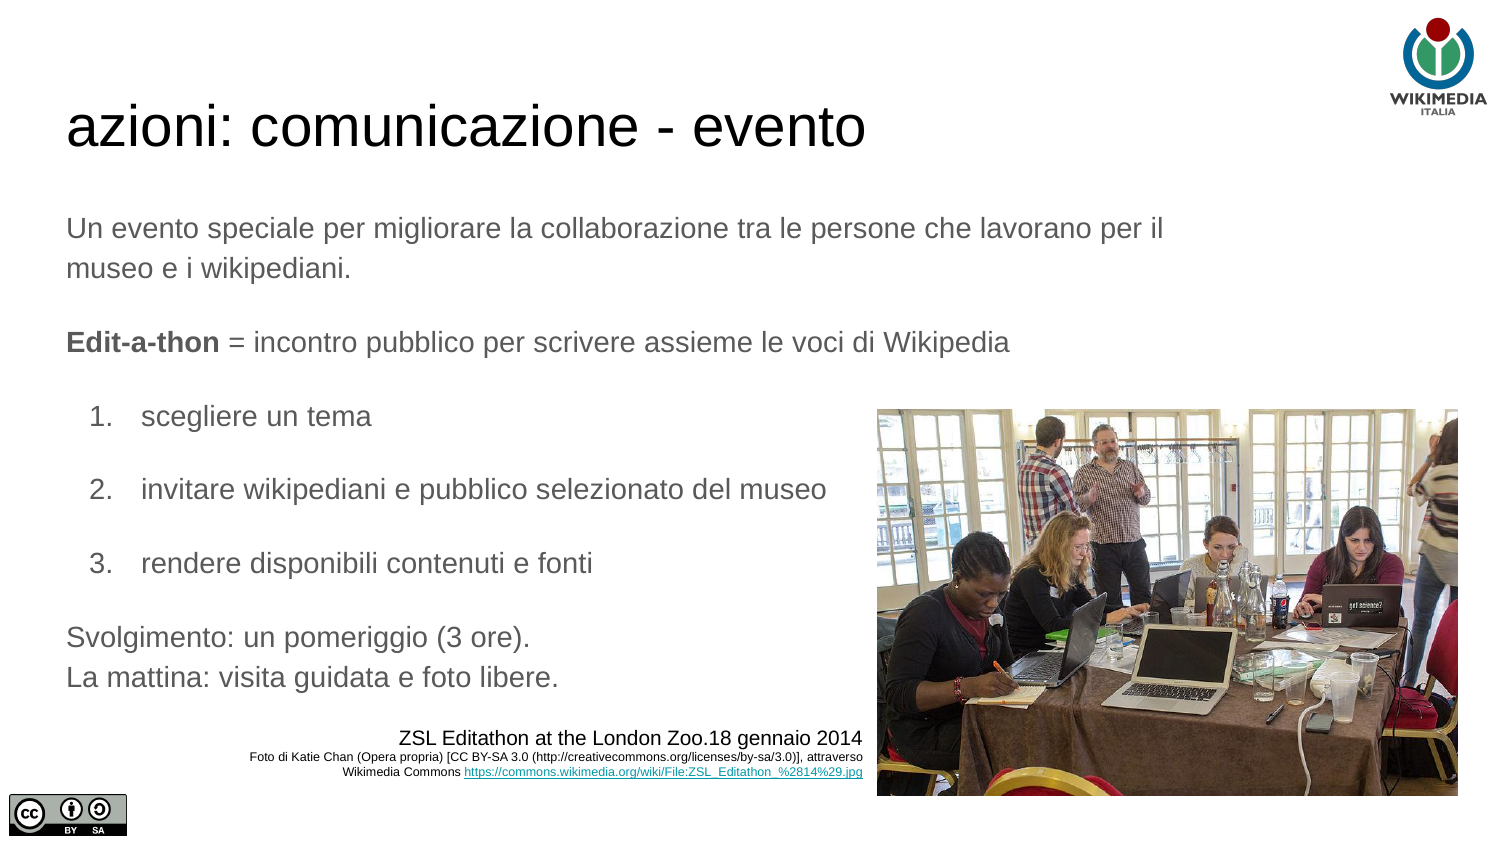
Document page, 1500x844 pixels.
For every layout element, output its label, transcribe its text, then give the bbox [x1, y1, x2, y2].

picture [9, 794, 127, 836]
picture [1389, 17, 1488, 116]
picture [877, 409, 1458, 796]
title azioni: comunicazione - evento [51, 72, 1449, 167]
text_box ZSL Editathon at the London Zoo.18 gennaio 2014 Foto di Katie Chan (Opera propria) [CC BY-SA 3.0 (http://creativecommons.org/licenses/by-sa/3.0)], attraverso Wikimedia Commons https://commons.wikimedia.org/wiki/File:ZSL_Editathon_%2814%29.jpg [208, 749, 878, 821]
list Un evento speciale per migliorare la collaborazione tra le persone che lavorano per il museo e i wikipediani. Edit-a-thon = incontro pubblico per scrivere assieme le voci di Wikipedia scegliere un tema invitare wikipediani e pubblico selezionato del museo rendere disponibili contenuti e fonti Svolgimento: un pomeriggio (3 ore). La mattina: visita guidata e foto libere. [51, 189, 1188, 750]
